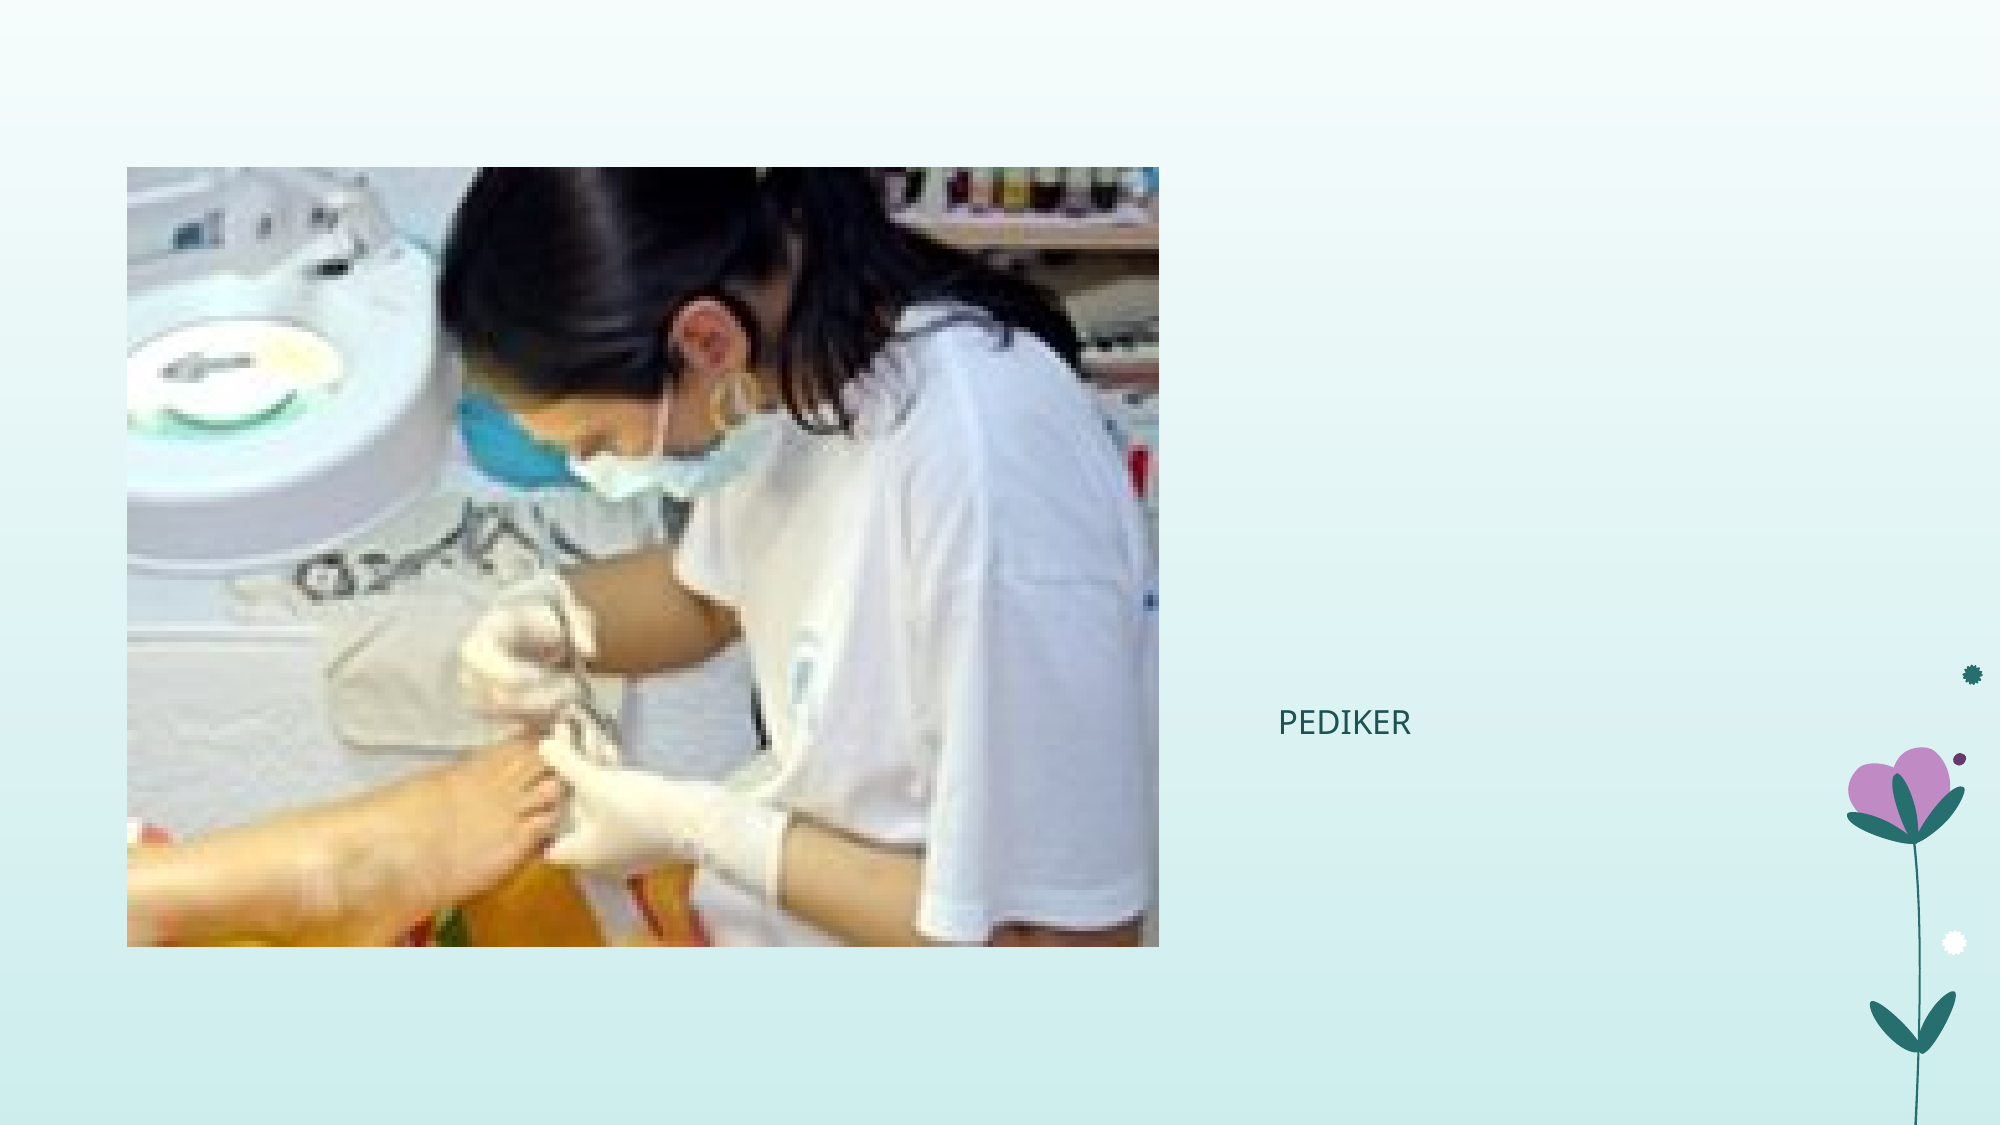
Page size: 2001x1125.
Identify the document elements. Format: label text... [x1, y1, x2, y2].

list PEDIKER [1263, 697, 1788, 988]
picture [127, 167, 1159, 947]
